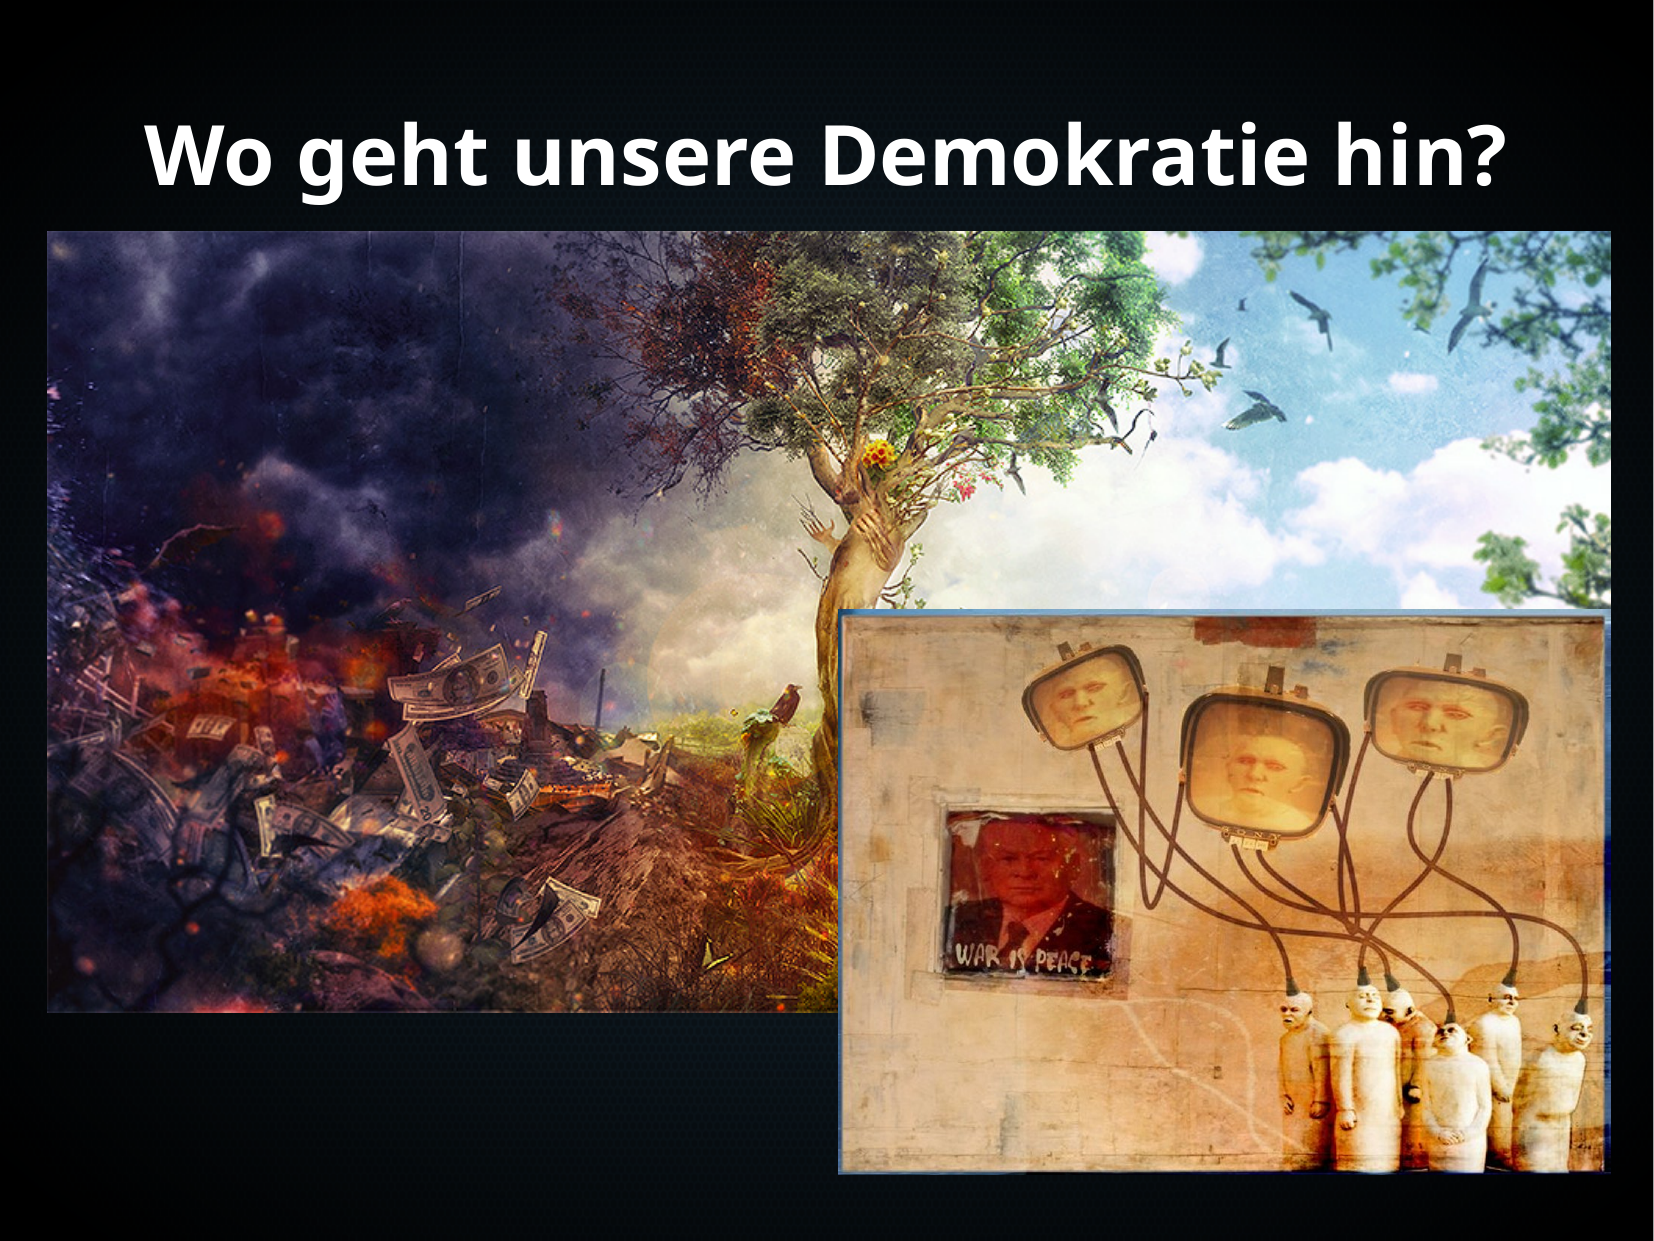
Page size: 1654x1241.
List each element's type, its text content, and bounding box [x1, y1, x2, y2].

picture [0, 0, 1654, 1241]
title Wo geht unsere Demokratie hin? [82, 49, 1571, 257]
